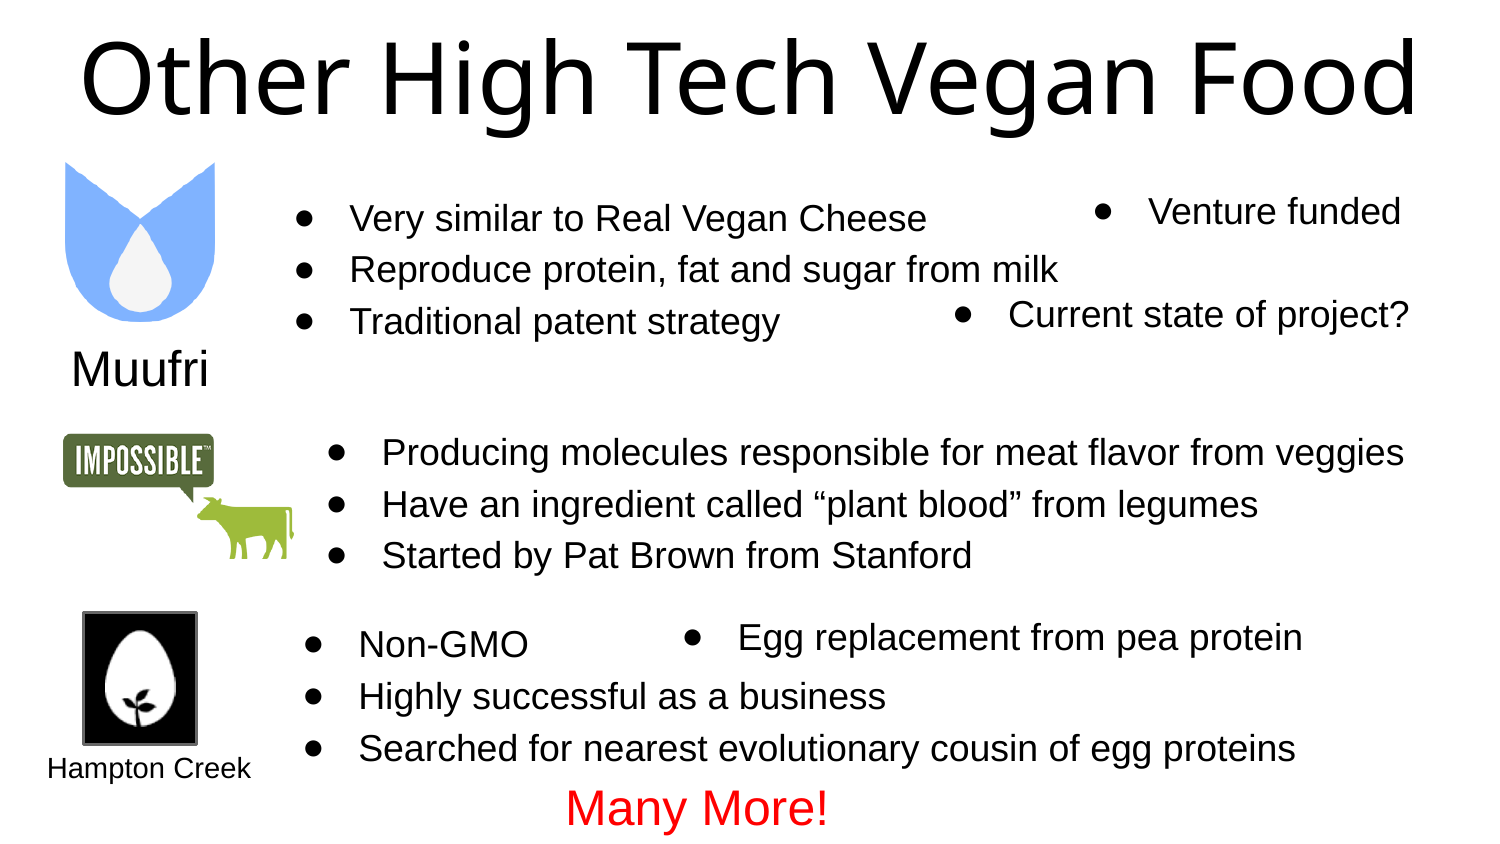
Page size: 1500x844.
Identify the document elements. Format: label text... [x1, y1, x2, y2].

text_box [83, 612, 197, 734]
text_box Egg replacement from pea protein [647, 598, 1435, 691]
text_box Non-GMO Highly successful as a business Searched for nearest evolutionary cousin of egg proteins [268, 598, 1417, 779]
text_box Other High Tech Vegan Food [0, 0, 1500, 136]
text_box Muufri [38, 321, 242, 389]
text_box Many More! [550, 760, 906, 844]
text_box Hampton Creek [31, 734, 268, 773]
picture [59, 425, 291, 567]
text_box Very similar to Real Vegan Cheese Reproduce protein, fat and sugar from milk Traditional patent strategy [259, 172, 1408, 352]
text_box Venture funded [1058, 171, 1493, 254]
picture [65, 162, 215, 321]
picture [105, 630, 176, 727]
text_box Producing molecules responsible for meat flavor from veggies Have an ingredient called “plant blood” from legumes Started by Pat Brown from Stanford [291, 406, 1440, 586]
text_box Current state of project? [918, 275, 1428, 367]
